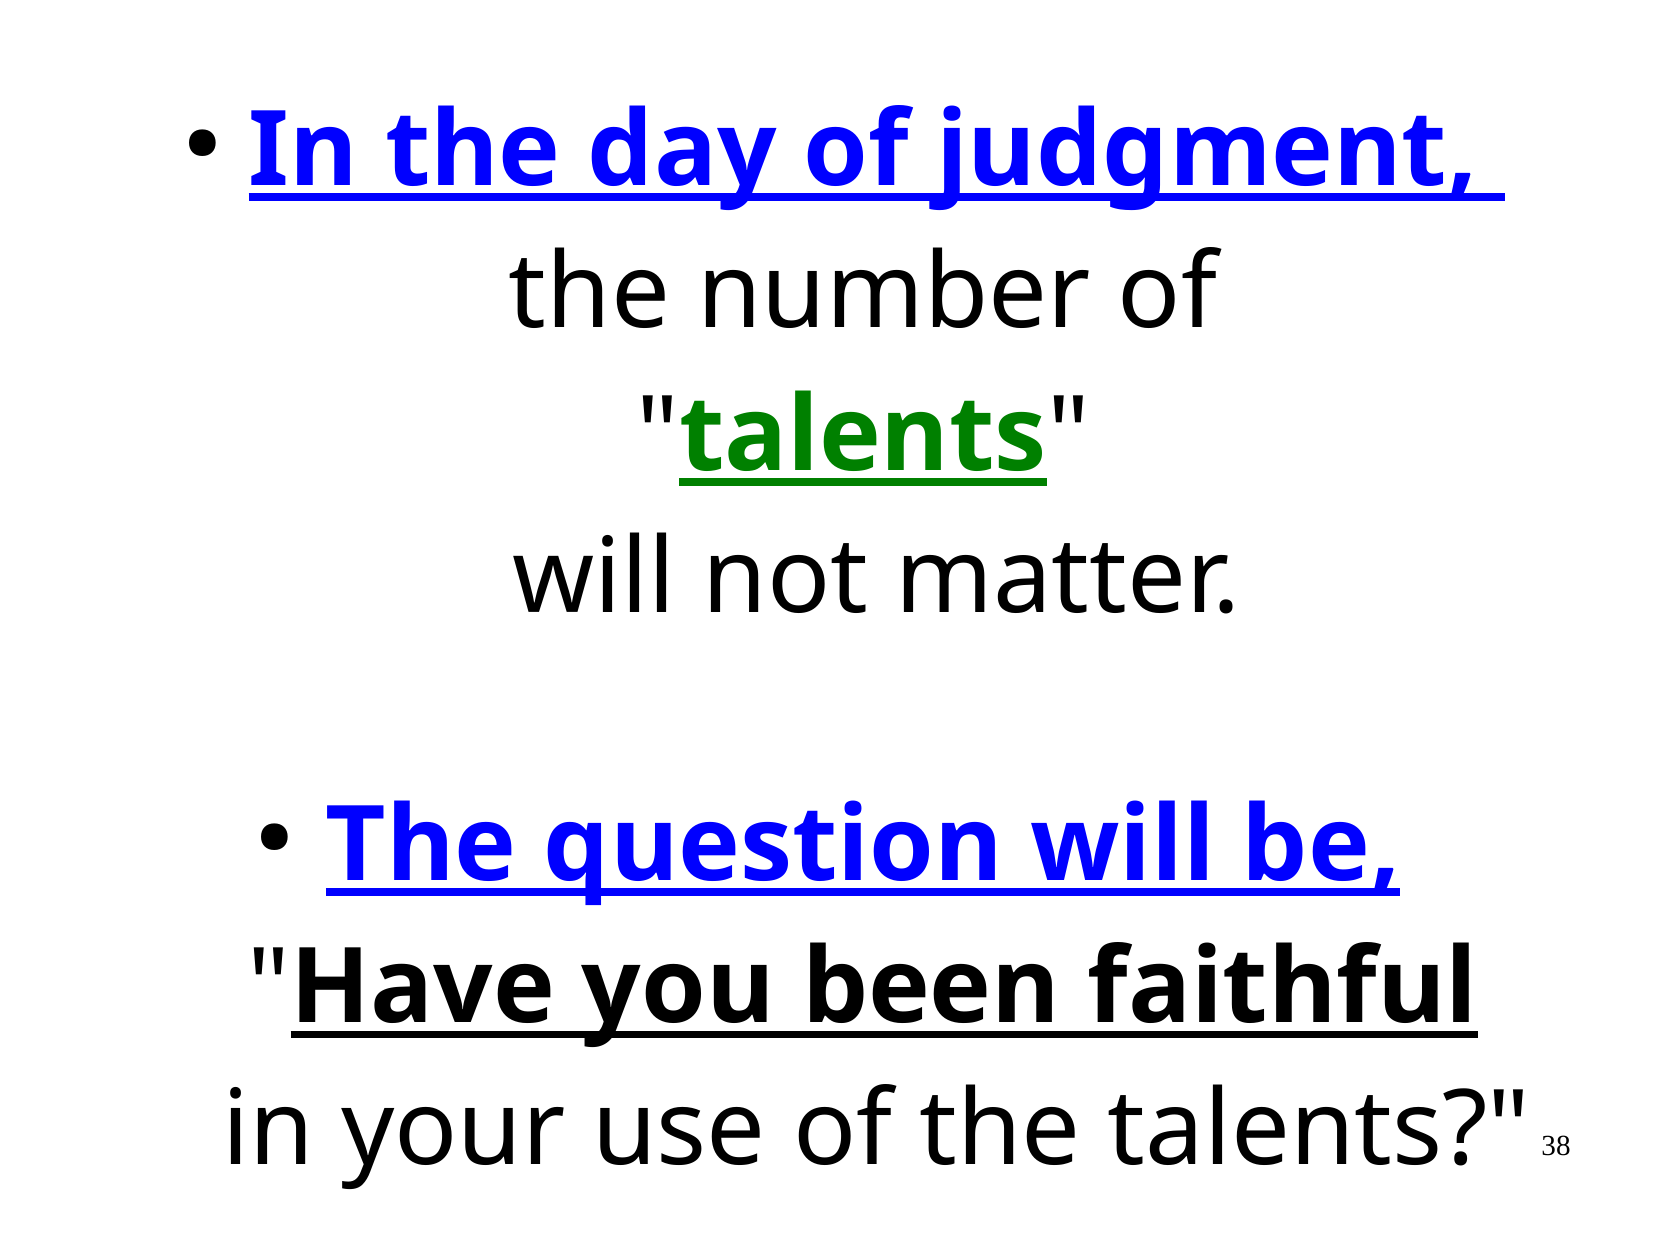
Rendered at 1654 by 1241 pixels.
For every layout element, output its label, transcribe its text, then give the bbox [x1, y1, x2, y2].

list In the day of judgment, the number of "talents" will not matter. The question will be, "Have you been faithful in your use of the talents?" [37, 37, 1651, 1201]
